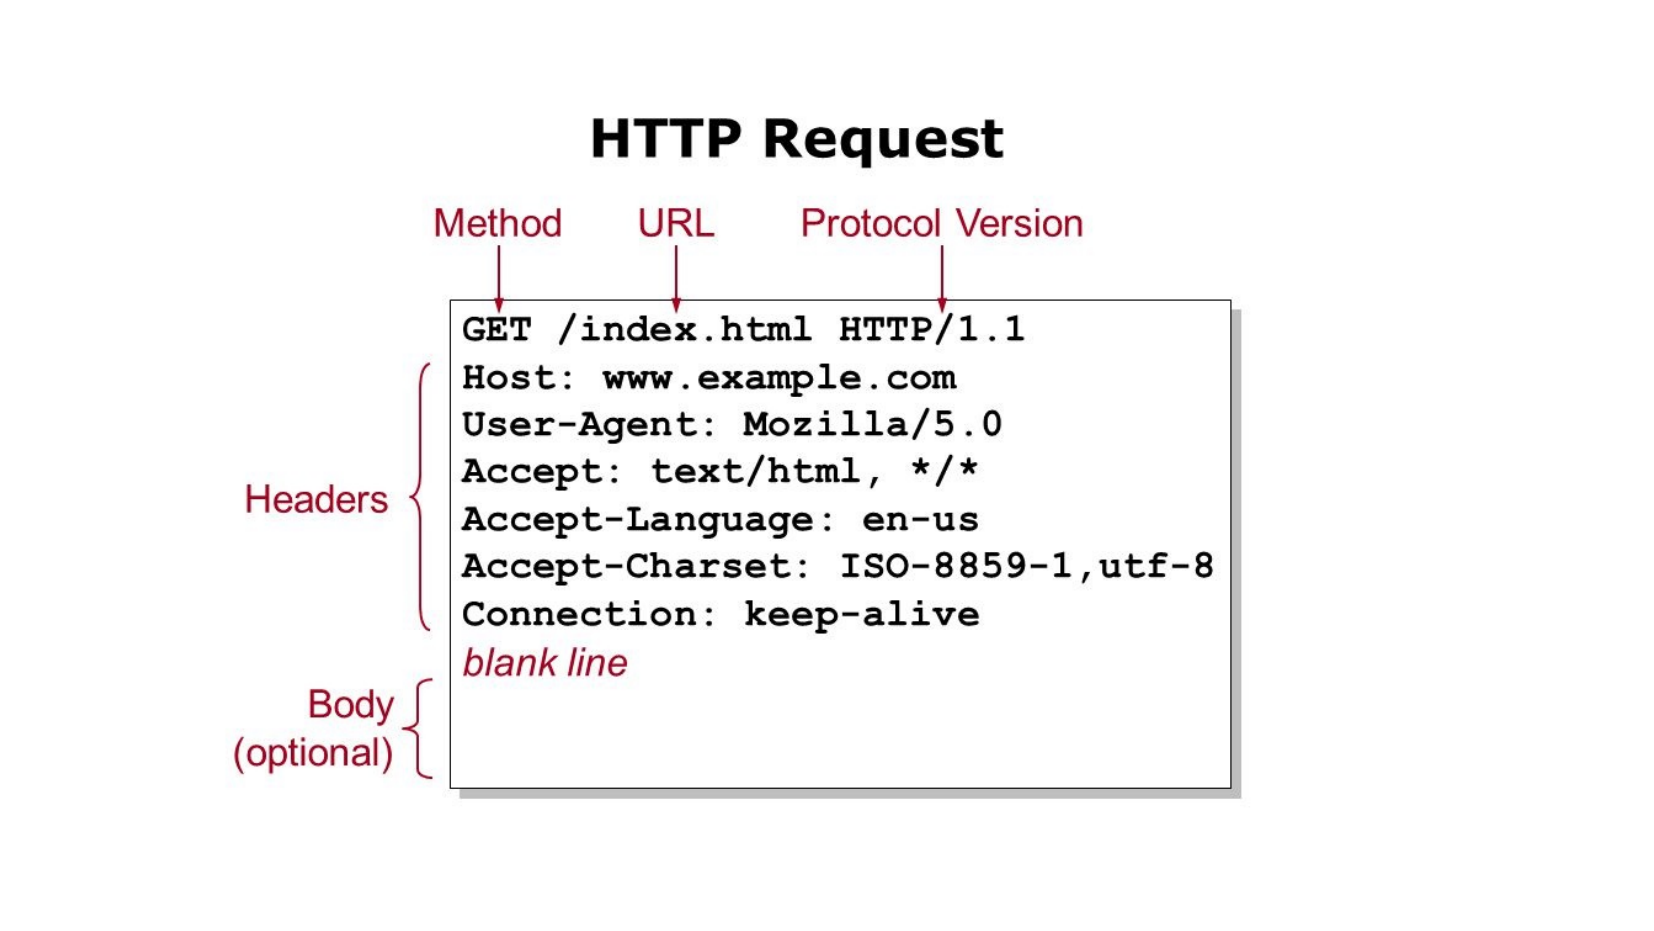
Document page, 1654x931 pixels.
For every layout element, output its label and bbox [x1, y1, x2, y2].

picture [206, 58, 1388, 879]
